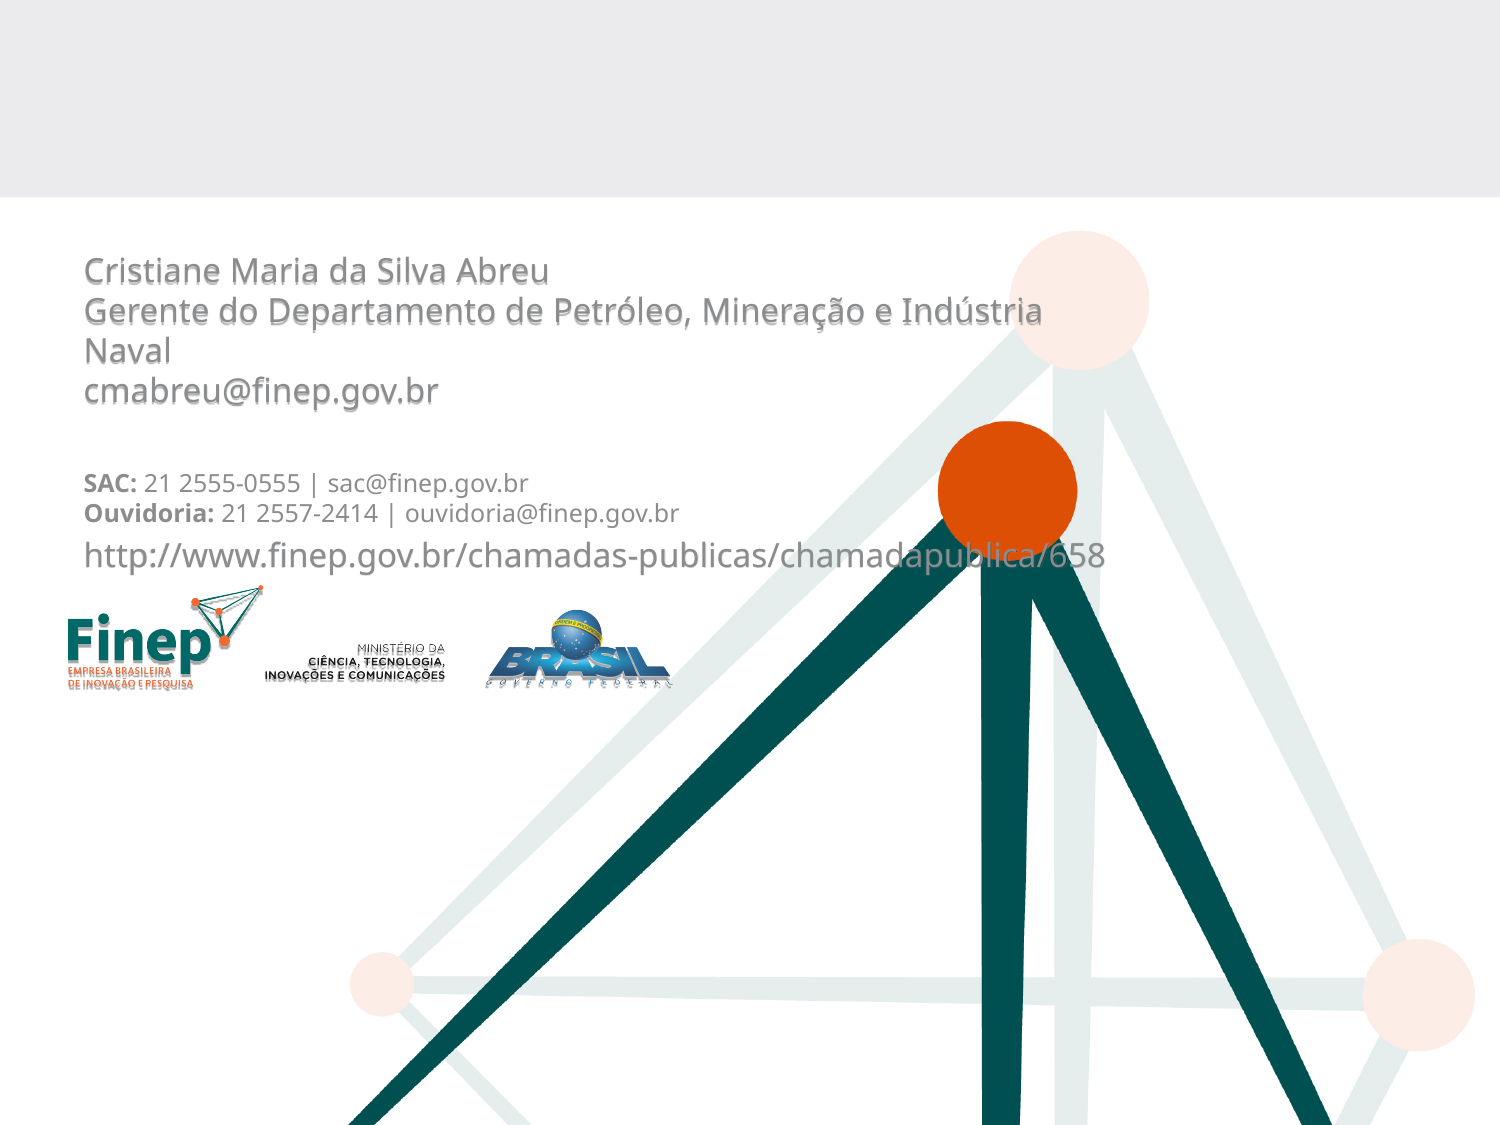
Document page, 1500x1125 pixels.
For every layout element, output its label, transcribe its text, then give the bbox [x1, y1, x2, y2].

title Cristiane Maria da Silva Abreu Gerente do Departamento de Petróleo, Mineração e Indústria Naval cmabreu@finep.gov.br http://www.finep.gov.br/chamadas-publicas/chamadapublica/658 [68, 241, 1155, 393]
